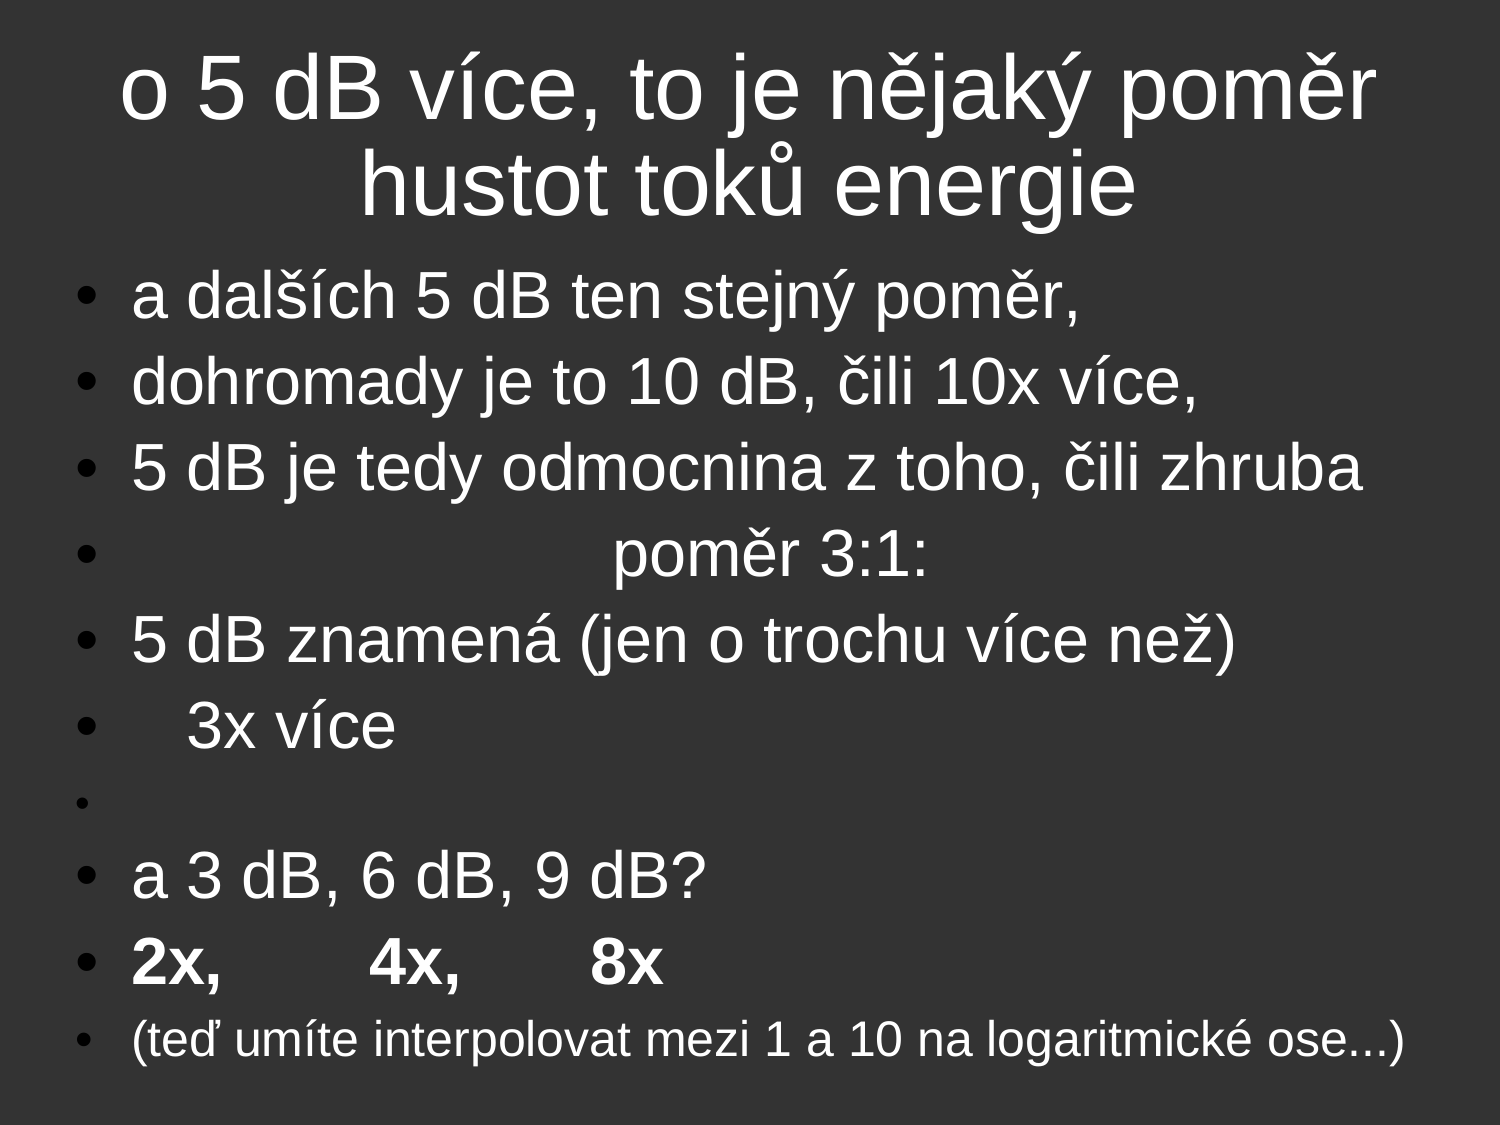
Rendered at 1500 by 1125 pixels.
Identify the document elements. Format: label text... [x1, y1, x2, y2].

list a dalších 5 dB ten stejný poměr, dohromady je to 10 dB, čili 10x více, 5 dB je tedy odmocnina z toho, čili zhruba poměr 3:1: 5 dB znamená (jen o trochu více než) 3x více a 3 dB, 6 dB, 9 dB? 2x, 4x, 8x (teď umíte interpolovat mezi 1 a 10 na logaritmické ose...) [75, 262, 1425, 1125]
title o 5 dB více, to je nějaký poměr hustot toků energie [75, 21, 1425, 257]
